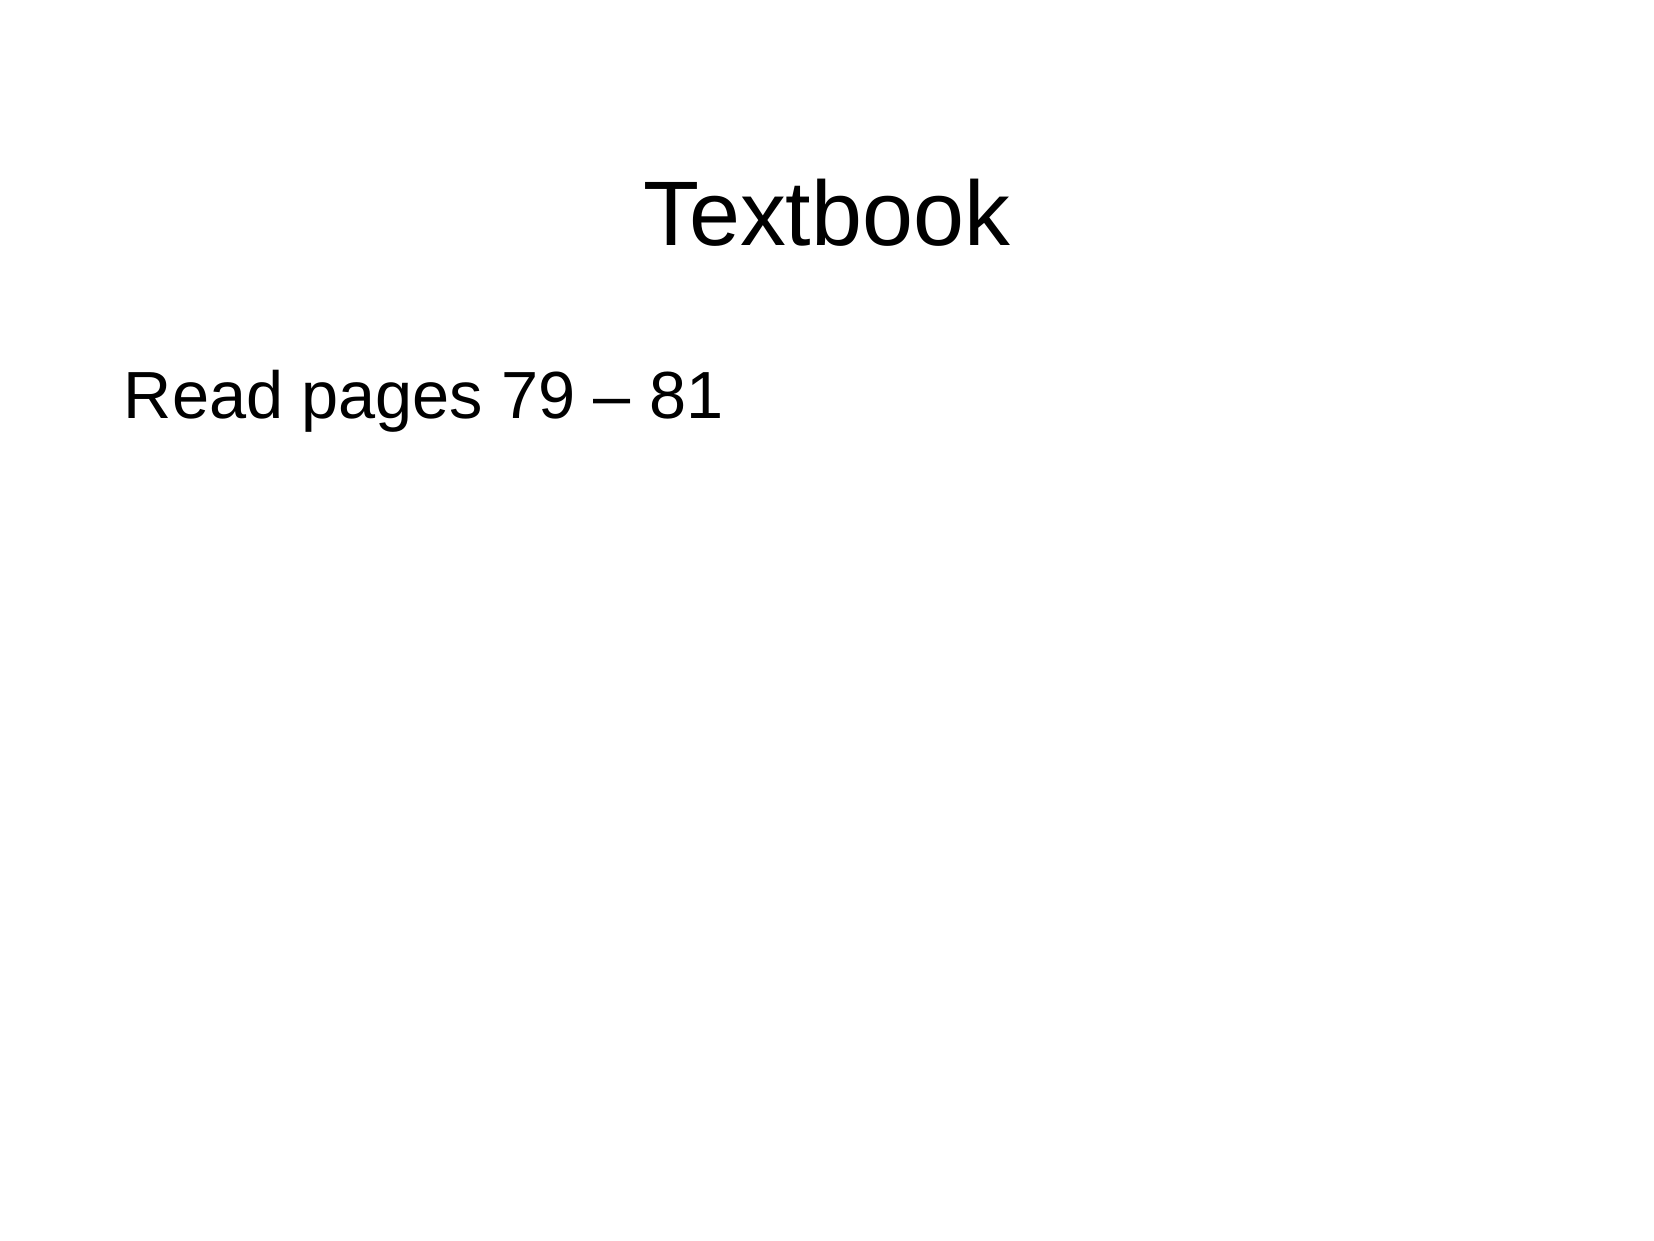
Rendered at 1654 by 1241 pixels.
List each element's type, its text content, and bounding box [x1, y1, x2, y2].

title Textbook [124, 91, 1530, 336]
list Read pages 79 – 81 [124, 358, 1530, 1088]
